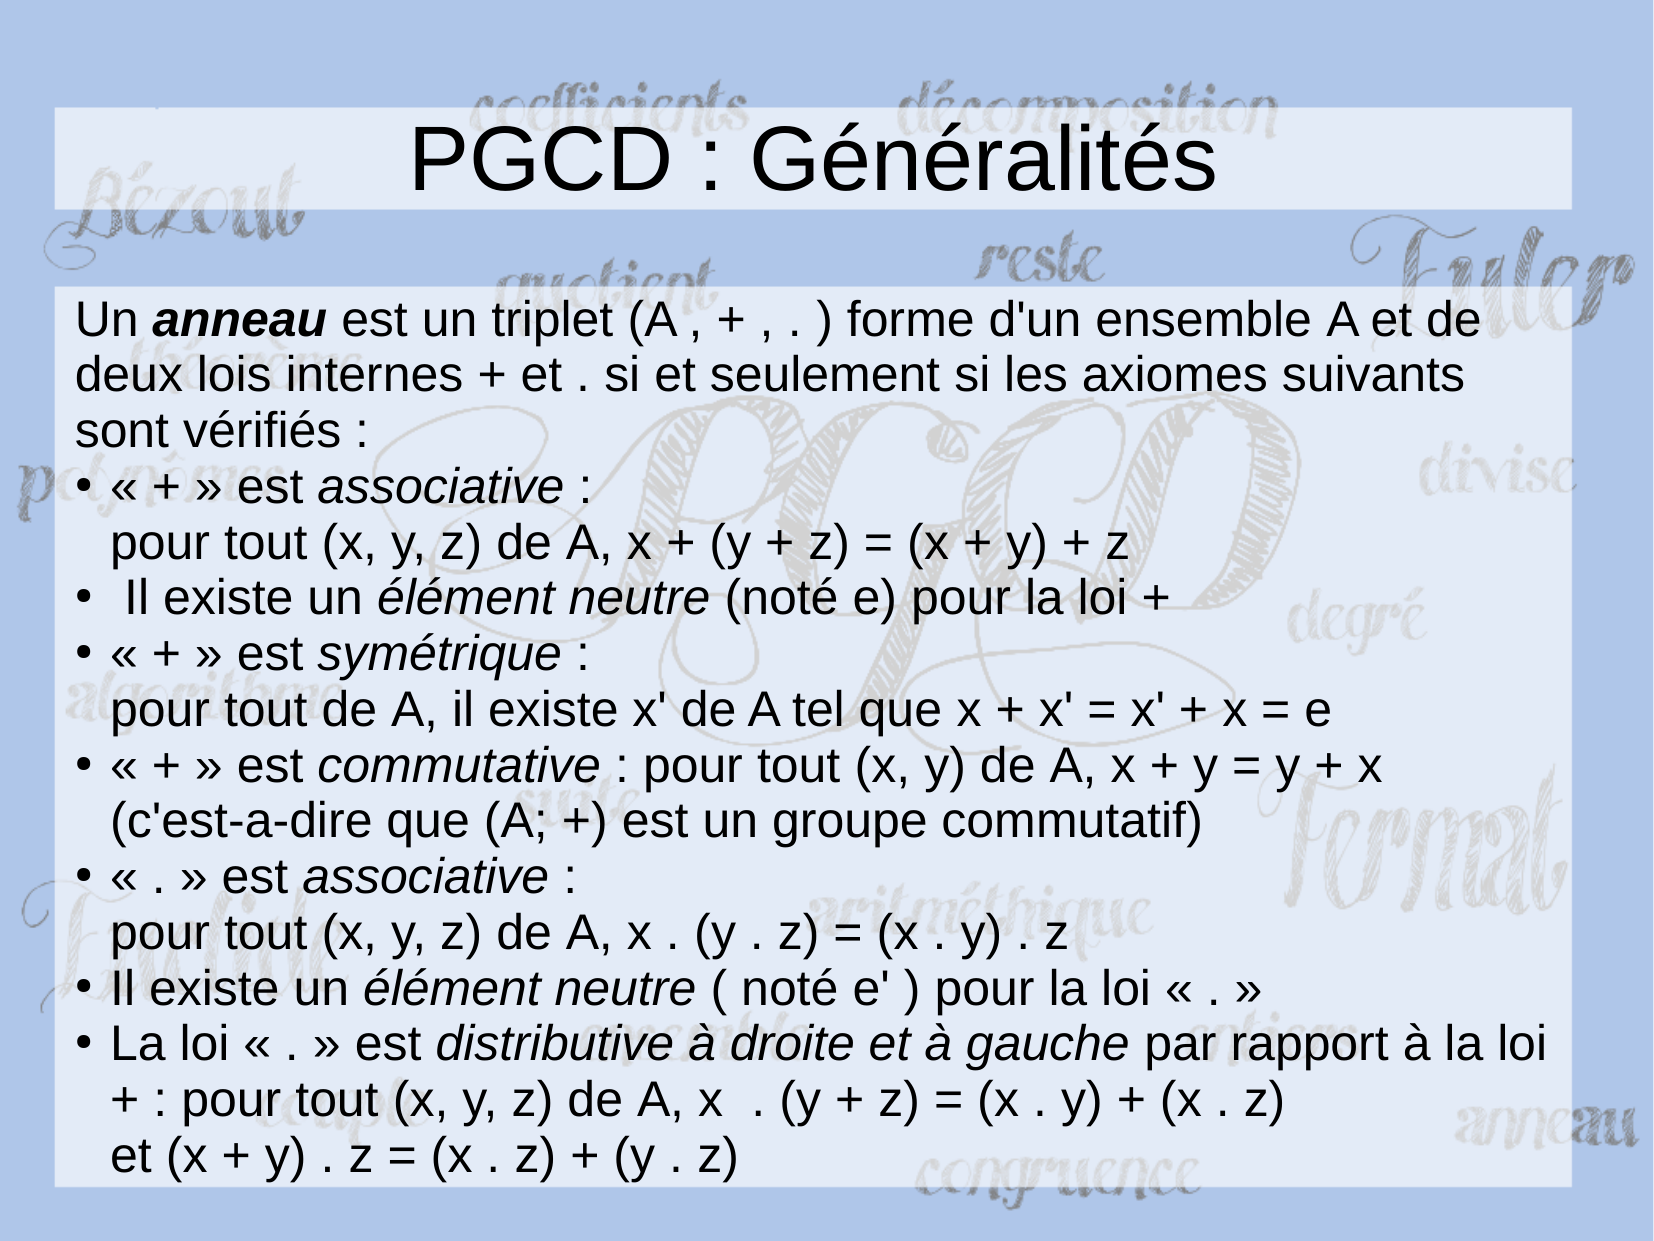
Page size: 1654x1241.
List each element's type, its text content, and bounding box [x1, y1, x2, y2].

title PGCD : Généralités [82, 55, 1571, 263]
text_box Un anneau est un triplet (A , + , . ) forme d'un ensemble A et de deux lois internes + et . si et seulement si les axiomes suivants sont vérifiés : « + » est associative : pour tout (x, y, z) de A, x + (y + z) = (x + y) + z Il existe un élément neutre (noté e) pour la loi + « + » est symétrique : pour tout de A, il existe x' de A tel que x + x' = x' + x = e « + » est commutative : pour tout (x, y) de A, x + y = y + x (c'est-a-dire que (A; +) est un groupe commutatif) « . » est associative : pour tout (x, y, z) de A, x . (y . z) = (x . y) . z Il existe un élément neutre ( noté e' ) pour la loi « . » La loi « . » est distributive à droite et à gauche par rapport à la loi + : pour tout (x, y, z) de A, x . (y + z) = (x . y) + (x . z) et (x + y) . z = (x . z) + (y . z) [59, 283, 1571, 1192]
picture [0, 0, 1654, 1241]
